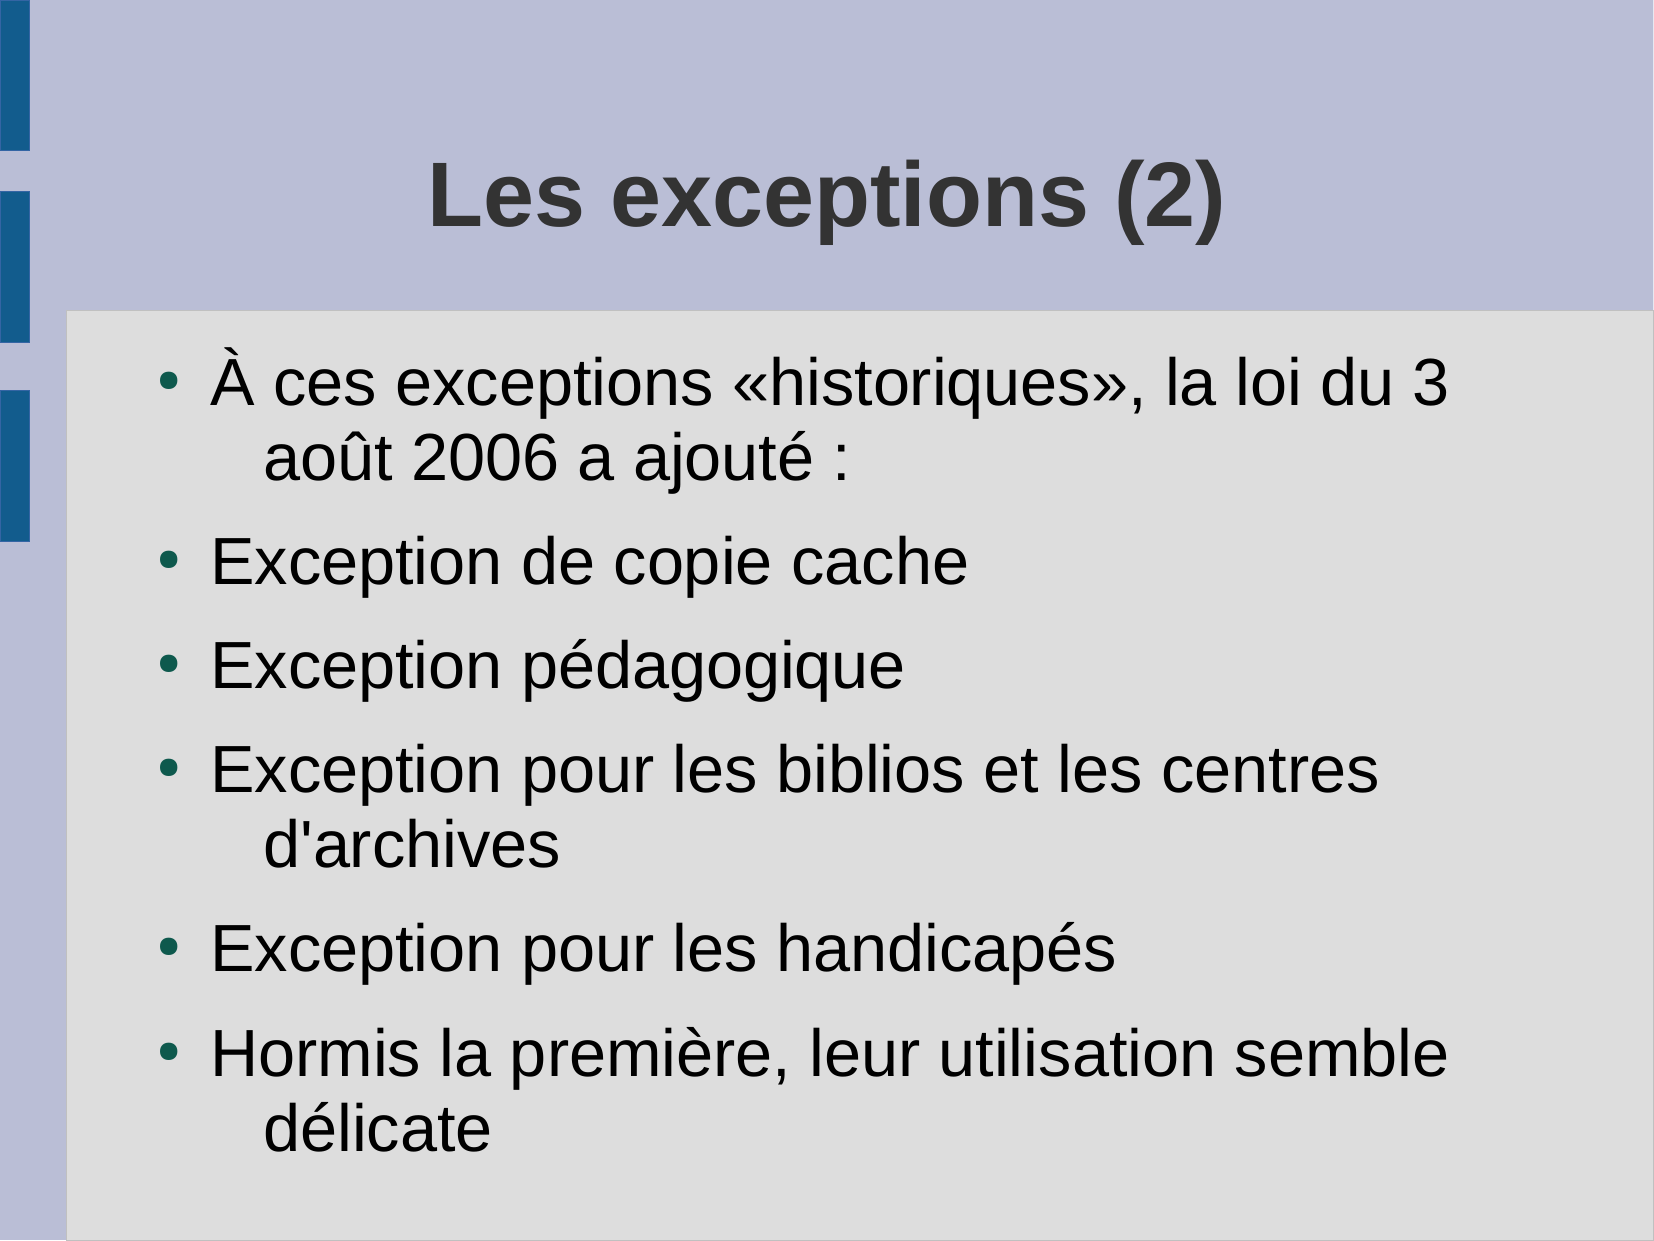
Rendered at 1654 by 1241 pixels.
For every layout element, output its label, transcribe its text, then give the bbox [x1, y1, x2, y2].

title Les exceptions (2) [121, 91, 1534, 299]
list À ces exceptions «historiques», la loi du 3 août 2006 a ajouté : Exception de copie cache Exception pédagogique Exception pour les biblios et les centres d'archives Exception pour les handicapés Hormis la première, leur utilisation semble délicate [121, 344, 1534, 1127]
